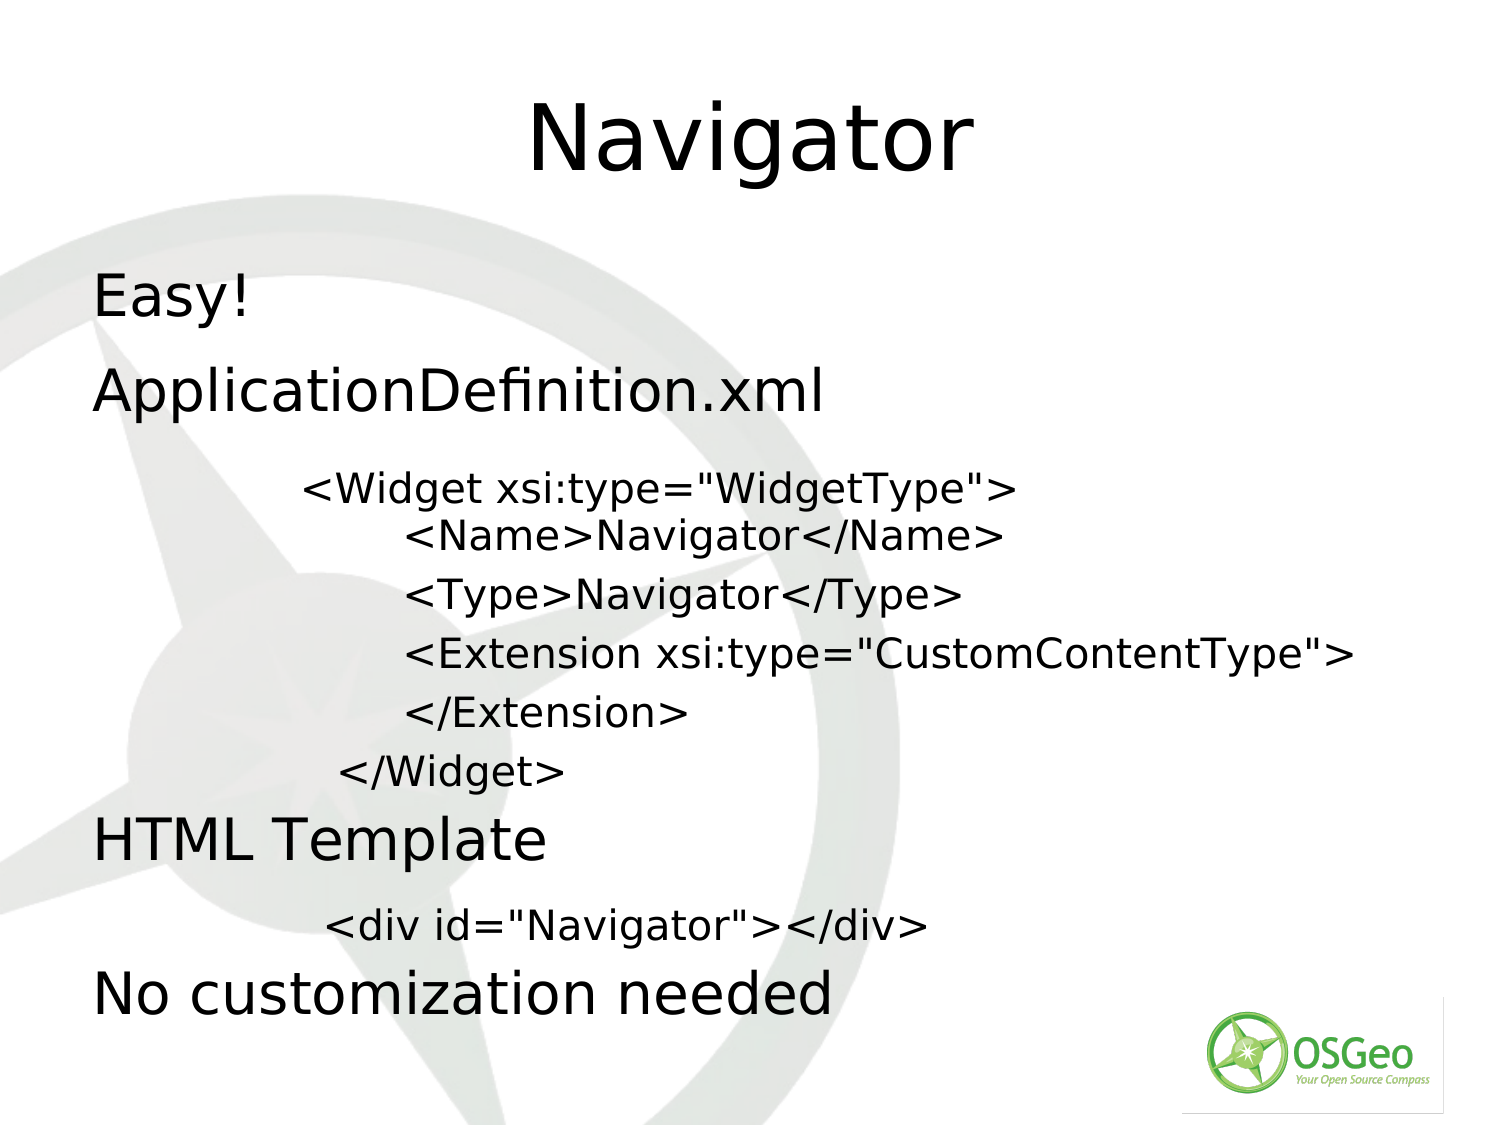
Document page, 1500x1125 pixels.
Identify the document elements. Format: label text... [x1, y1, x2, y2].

picture [0, 174, 976, 1125]
title Navigator [74, 51, 1425, 227]
picture [1181, 996, 1444, 1114]
list Easy! ApplicationDefinition.xml <Widget xsi:type="WidgetType"> <Name>Navigator</Name> <Type>Navigator</Type> <Extension xsi:type="CustomContentType"> </Extension> </Widget> HTML Template <div id="Navigator"></div> No customization needed [74, 263, 1425, 1030]
